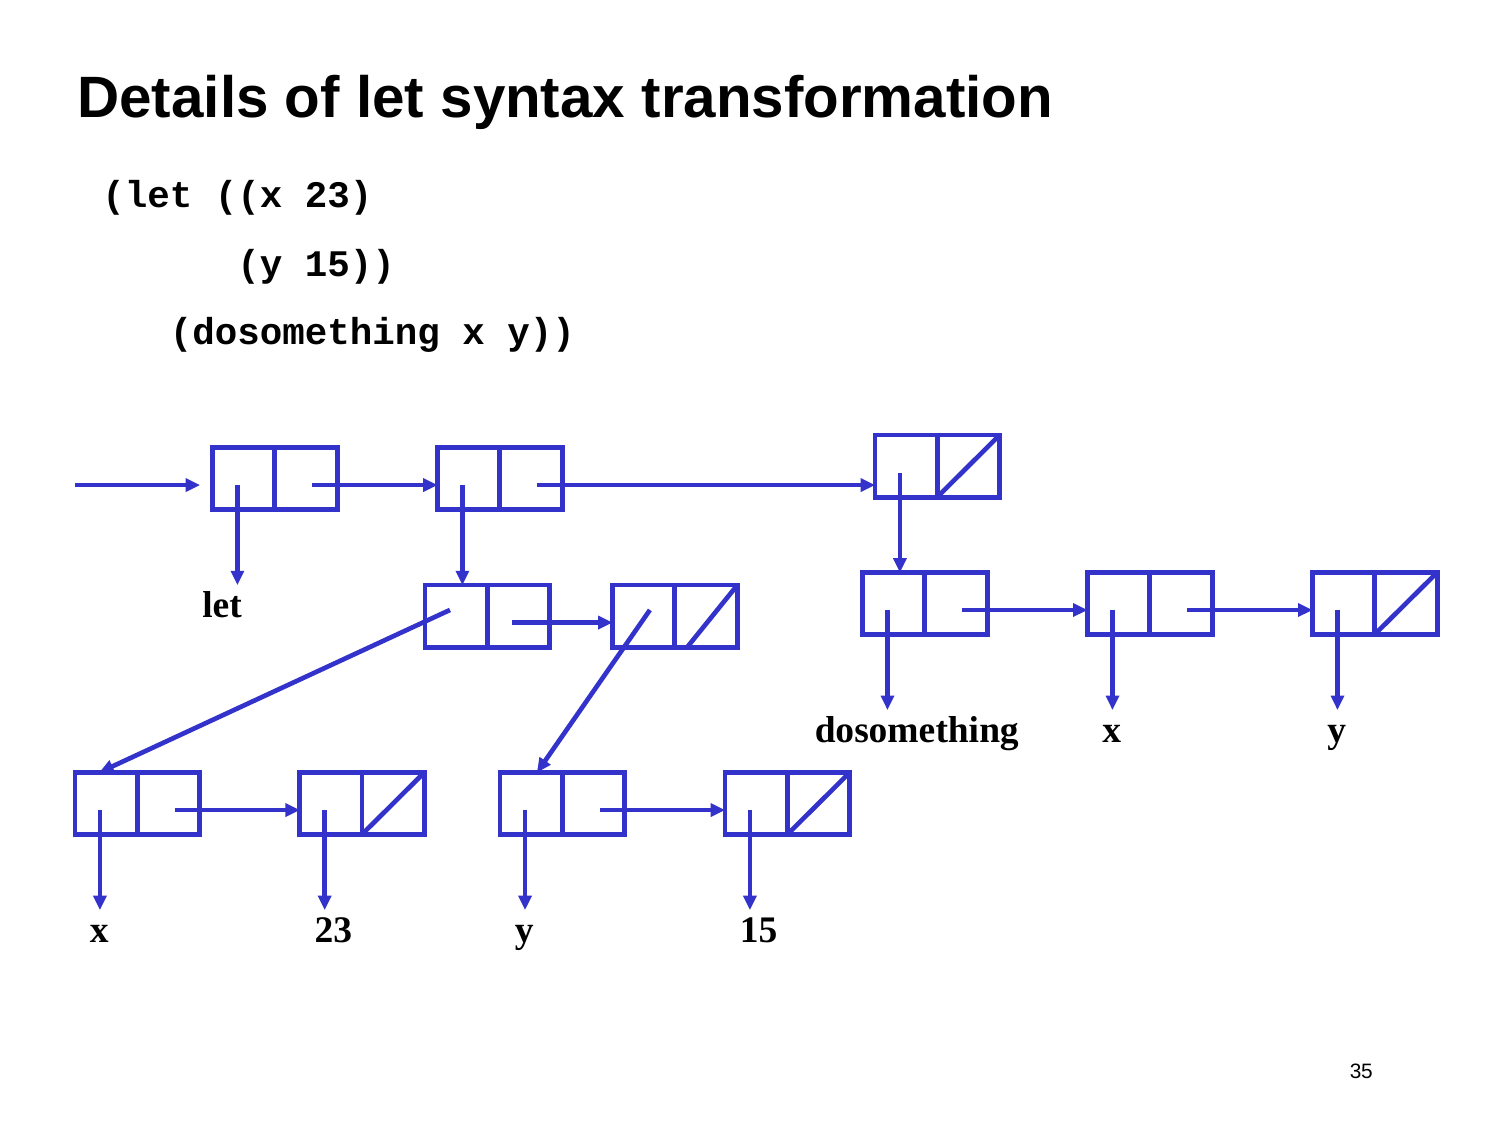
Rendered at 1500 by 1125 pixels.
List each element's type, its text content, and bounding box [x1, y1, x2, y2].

text_box y [1312, 697, 1388, 758]
text_box let [187, 572, 388, 633]
text_box Details of let syntax transformation [62, 24, 1338, 163]
text_box x [74, 897, 138, 958]
text_box <number> [1025, 1049, 1388, 1101]
text_box (let ((x 23) (y 15)) (dosomething x y)) [87, 162, 1326, 360]
text_box 15 [724, 897, 800, 958]
text_box 23 [299, 897, 375, 958]
text_box x [1087, 697, 1150, 758]
text_box dosomething [799, 697, 1038, 758]
text_box y [499, 897, 563, 958]
